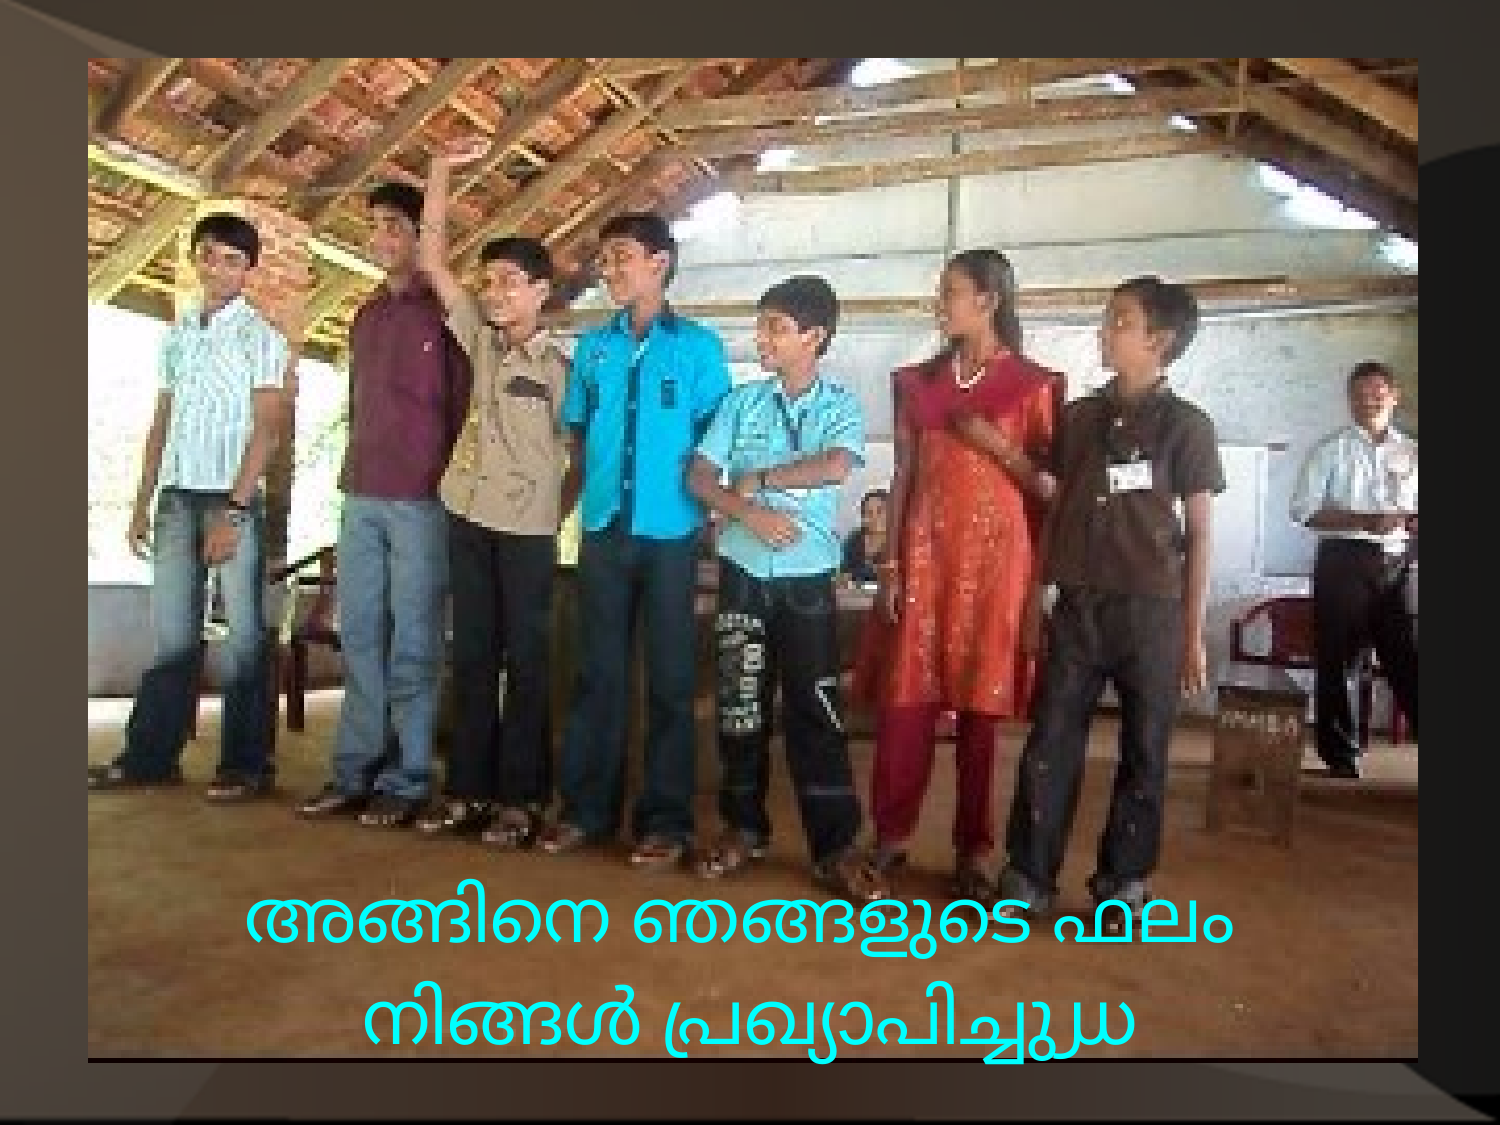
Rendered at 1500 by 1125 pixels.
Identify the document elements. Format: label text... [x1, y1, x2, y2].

picture [0, 0, 1500, 1125]
subtitle അങ്ങിനെ ഞങ്ങളുടെ ഫലം നിങ്ങള്‍ പ്രഖ്യാപിച്ചു൰ [75, 856, 1425, 1073]
